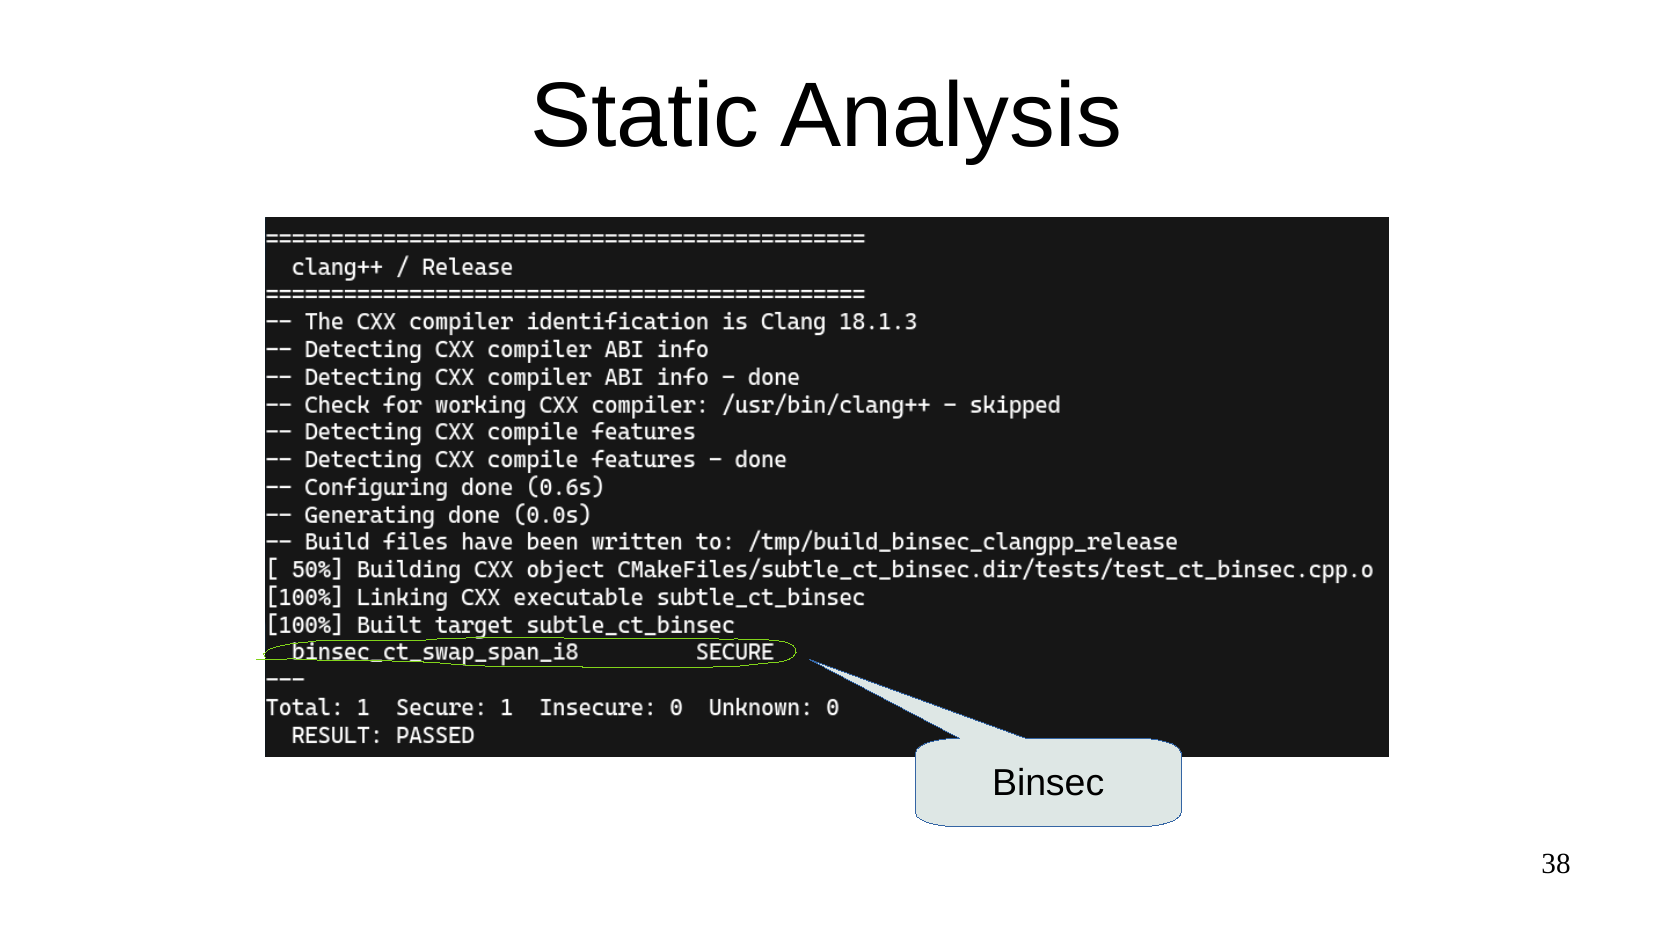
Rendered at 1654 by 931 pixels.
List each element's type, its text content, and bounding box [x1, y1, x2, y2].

text_box Binsec [809, 659, 1182, 827]
title Static Analysis [82, 37, 1571, 193]
picture [265, 217, 1389, 758]
